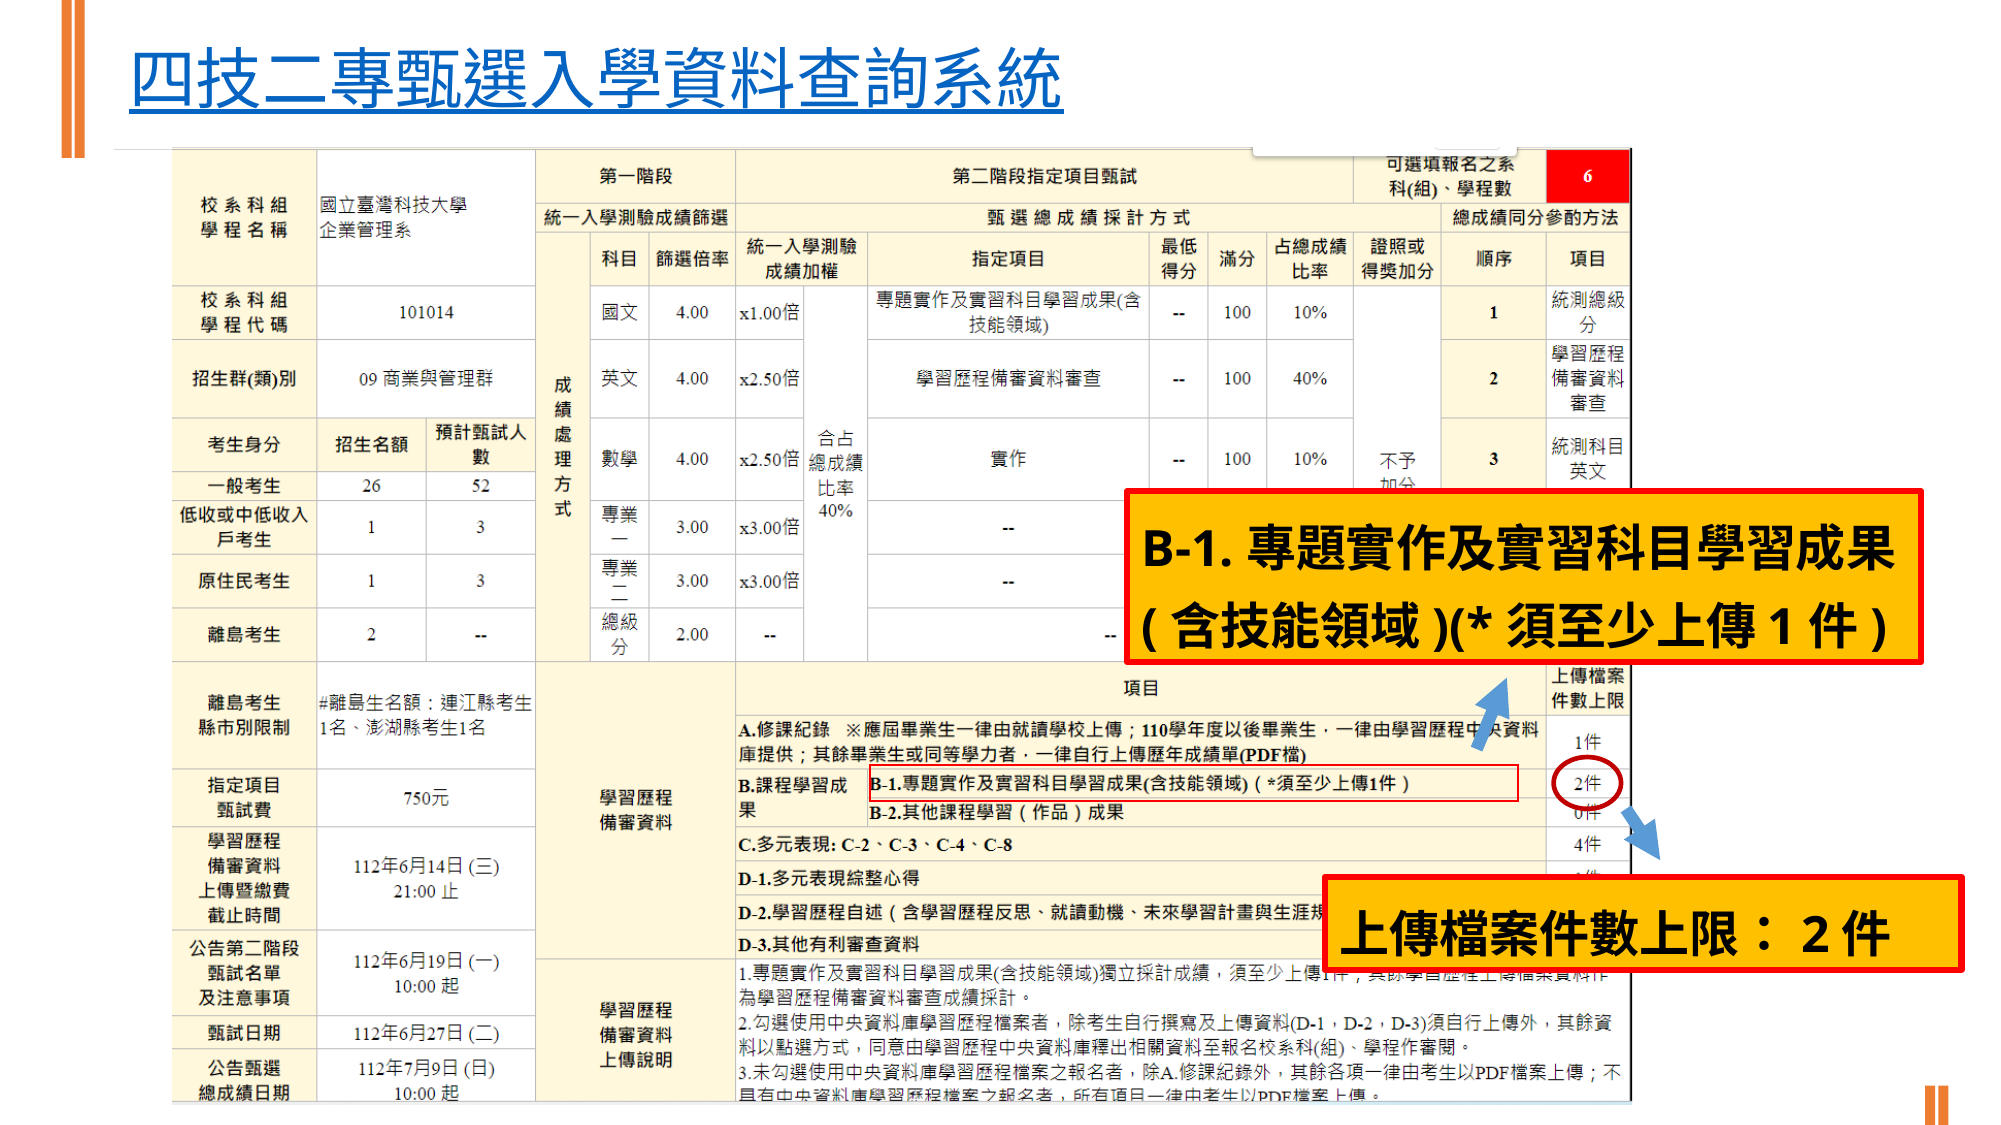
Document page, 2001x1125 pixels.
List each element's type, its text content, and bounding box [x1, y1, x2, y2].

list 四技二專甄選入學資料查詢系統 [114, 29, 1415, 126]
text_box B-1.專題實作及實習科目學習成果(含技能領域)(*須至少上傳1件) [1127, 491, 1922, 662]
text_box 上傳檔案件數上限：2件 [1324, 876, 1962, 970]
picture [172, 147, 1633, 1105]
